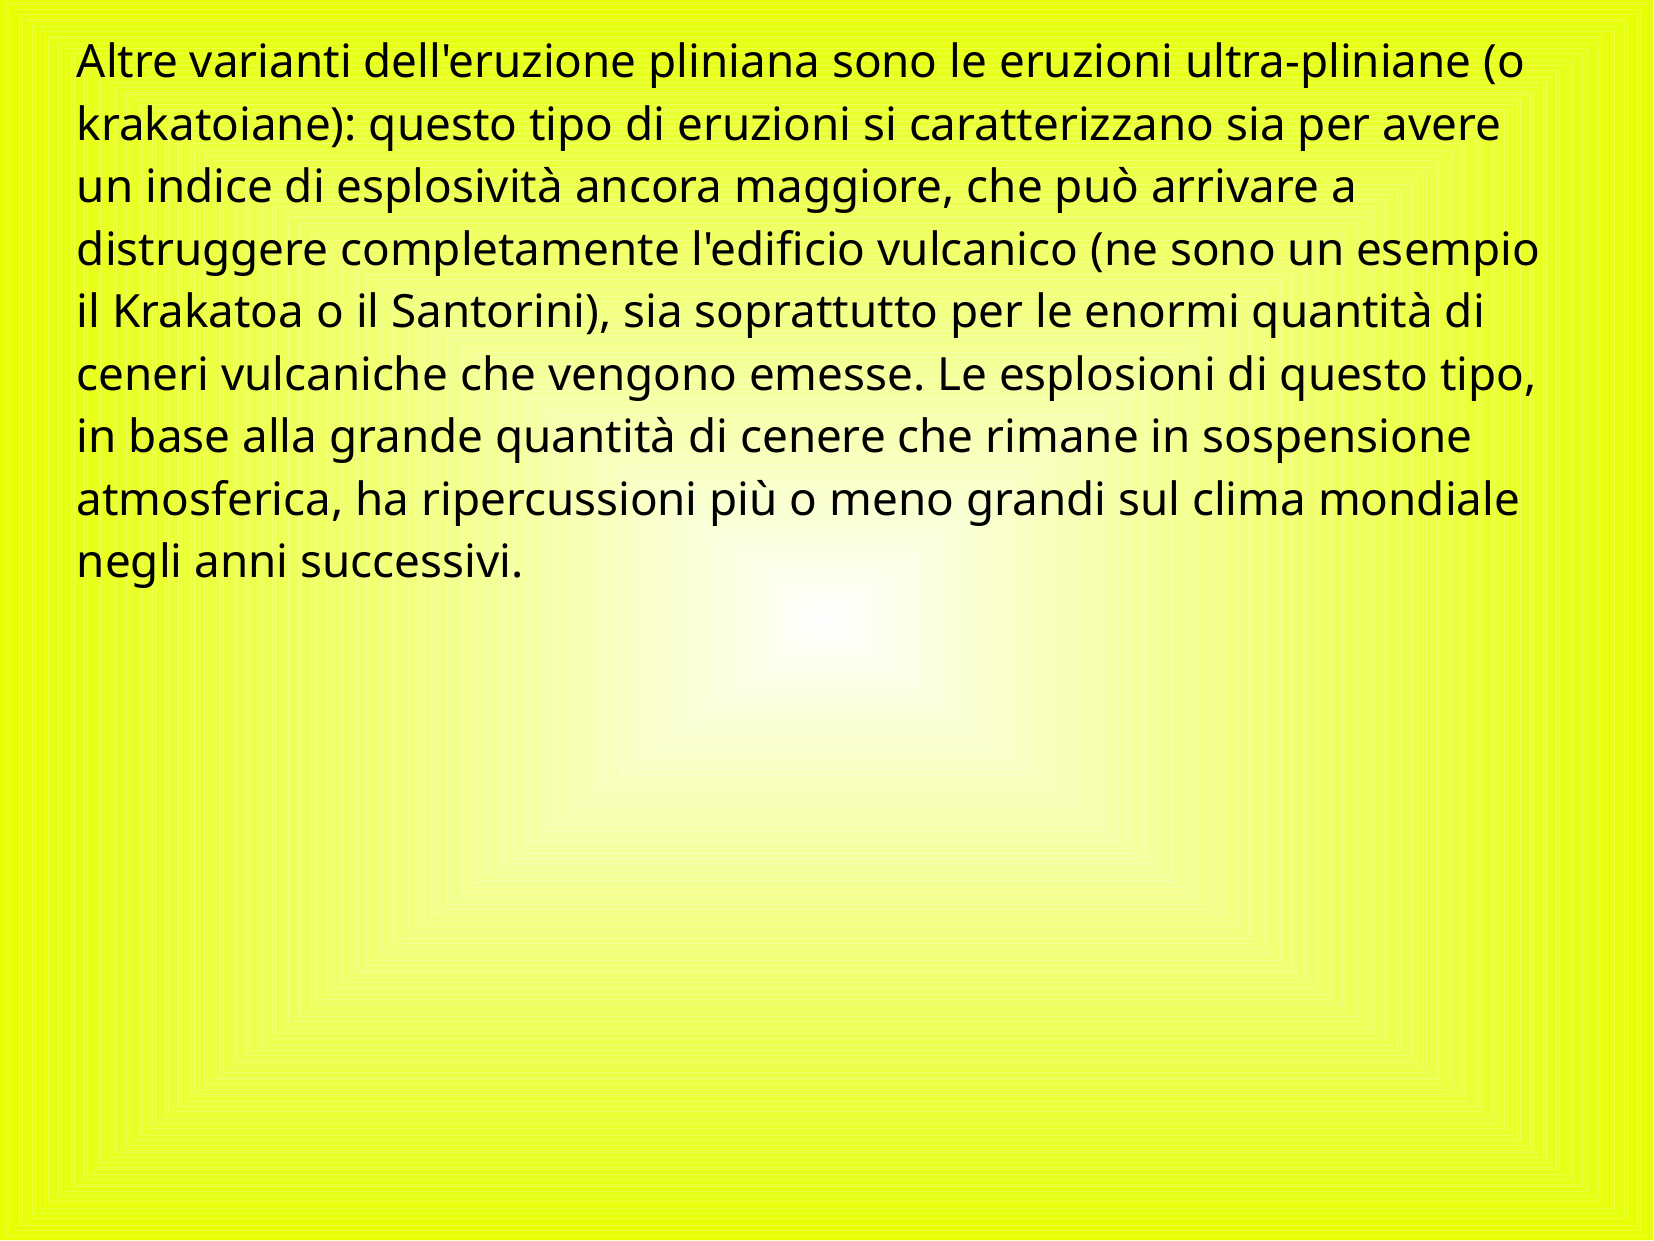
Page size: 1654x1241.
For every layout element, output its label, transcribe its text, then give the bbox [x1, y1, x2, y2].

subtitle Altre varianti dell'eruzione pliniana sono le eruzioni ultra-pliniane (o krakatoiane): questo tipo di eruzioni si caratterizzano sia per avere un indice di esplosività ancora maggiore, che può arrivare a distruggere completamente l'edificio vulcanico (ne sono un esempio il Krakatoa o il Santorini), sia soprattutto per le enormi quantità di ceneri vulcaniche che vengono emesse. Le esplosioni di questo tipo, in base alla grande quantità di cenere che rimane in sospensione atmosferica, ha ripercussioni più o meno grandi sul clima mondiale negli anni successivi. [76, 29, 1565, 591]
